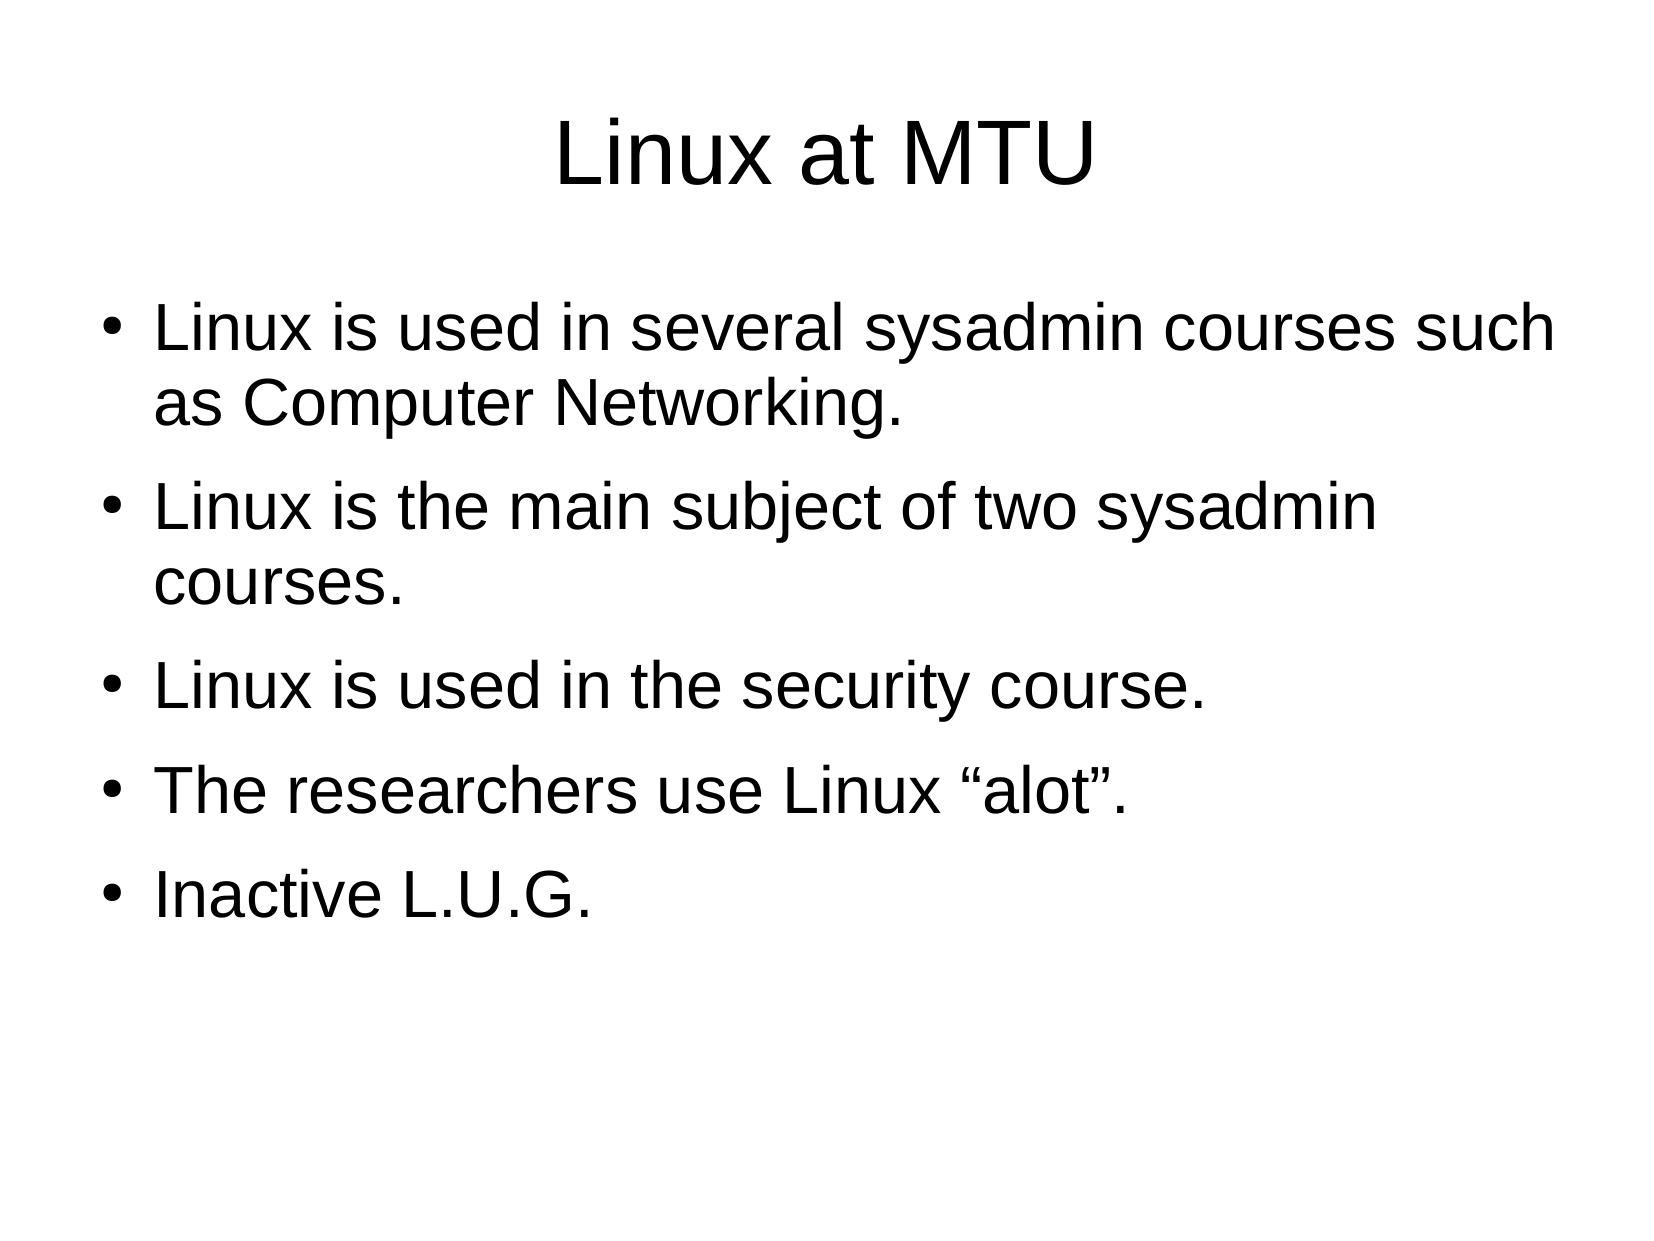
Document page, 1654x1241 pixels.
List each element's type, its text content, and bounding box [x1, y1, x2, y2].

title Linux at MTU [82, 49, 1571, 257]
list Linux is used in several sysadmin courses such as Computer Networking. Linux is the main subject of two sysadmin courses. Linux is used in the security course. The researchers use Linux “alot”. Inactive L.U.G. [82, 290, 1571, 1010]
